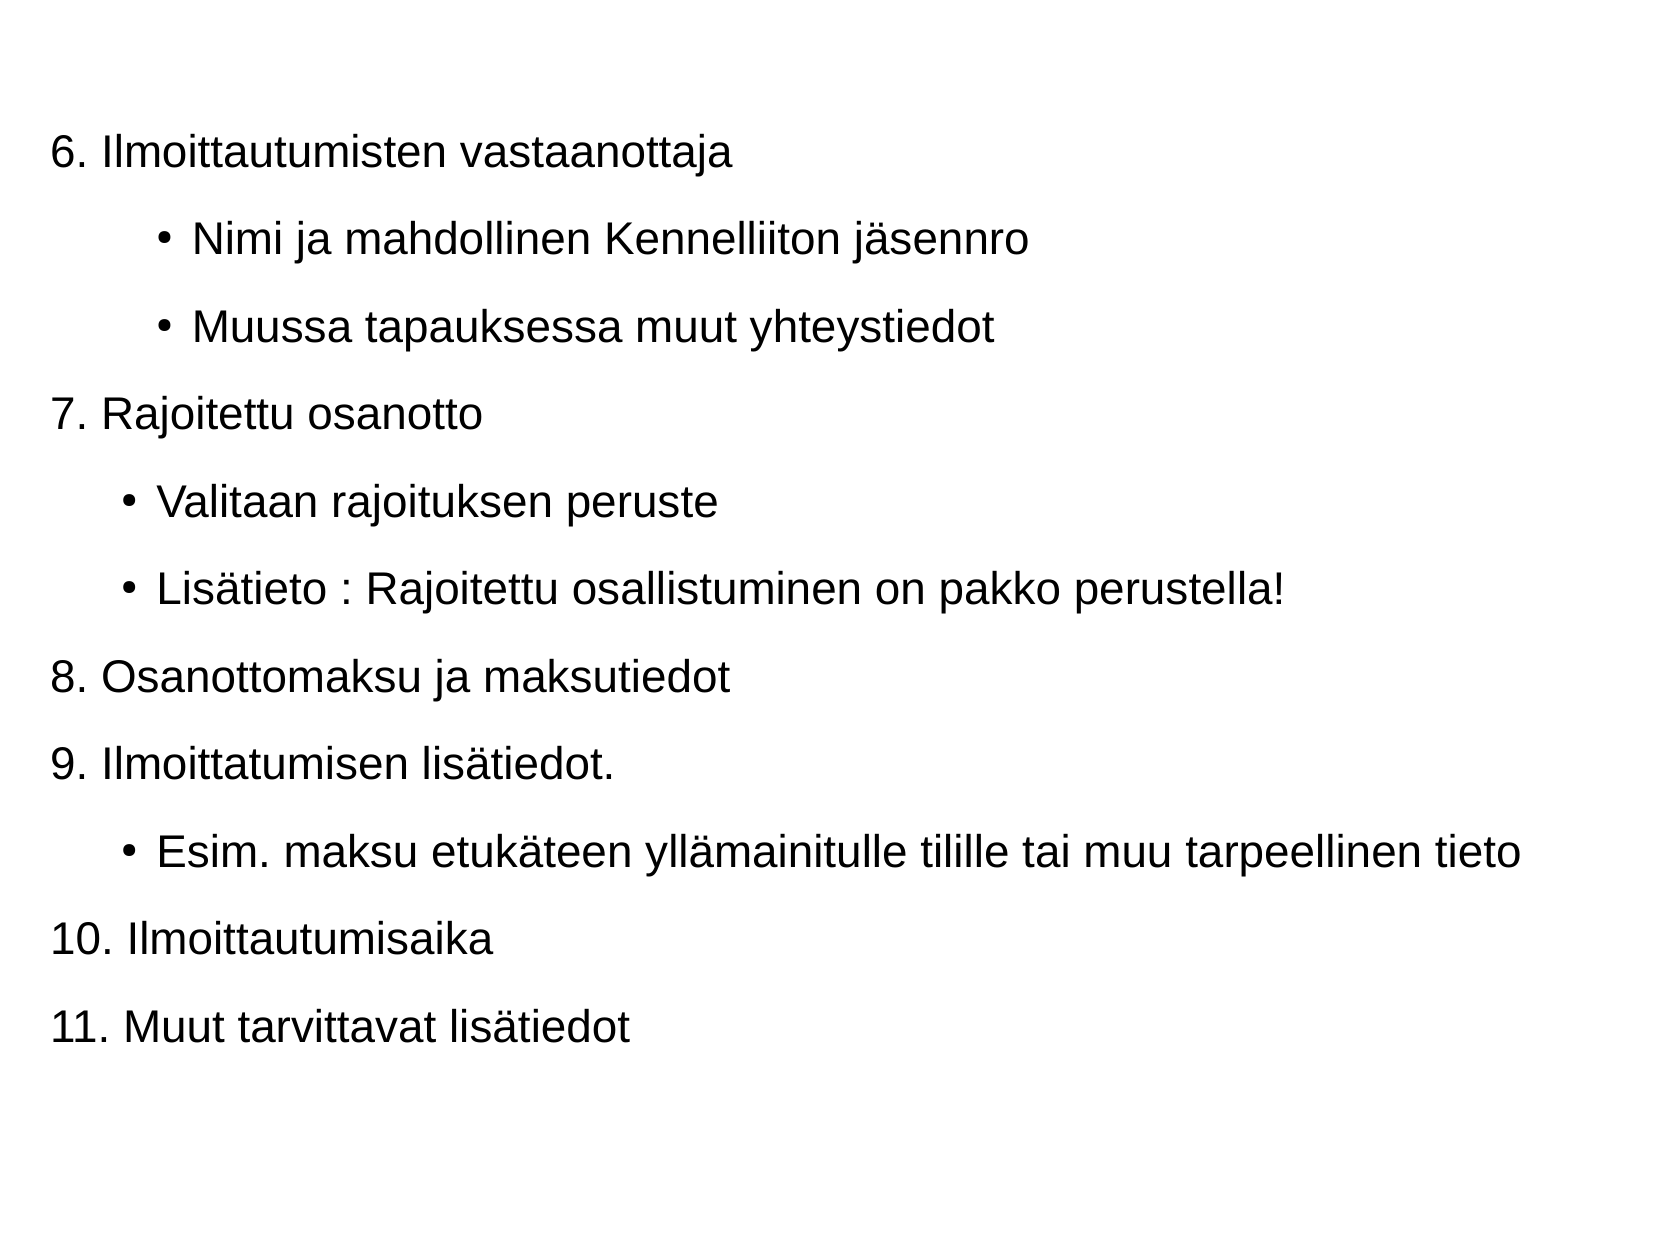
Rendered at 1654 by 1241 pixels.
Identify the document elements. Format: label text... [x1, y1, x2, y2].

text_box 6. Ilmoittautumisten vastaanottaja Nimi ja mahdollinen Kennelliiton jäsennro Muussa tapauksessa muut yhteystiedot 7. Rajoitettu osanotto Valitaan rajoituksen peruste Lisätieto : Rajoitettu osallistuminen on pakko perustella! 8. Osanottomaksu ja maksutiedot 9. Ilmoittatumisen lisätiedot. Esim. maksu etukäteen yllämainitulle tilille tai muu tarpeellinen tieto 10. Ilmoittautumisaika 11. Muut tarvittavat lisätiedot [35, 118, 1642, 1108]
